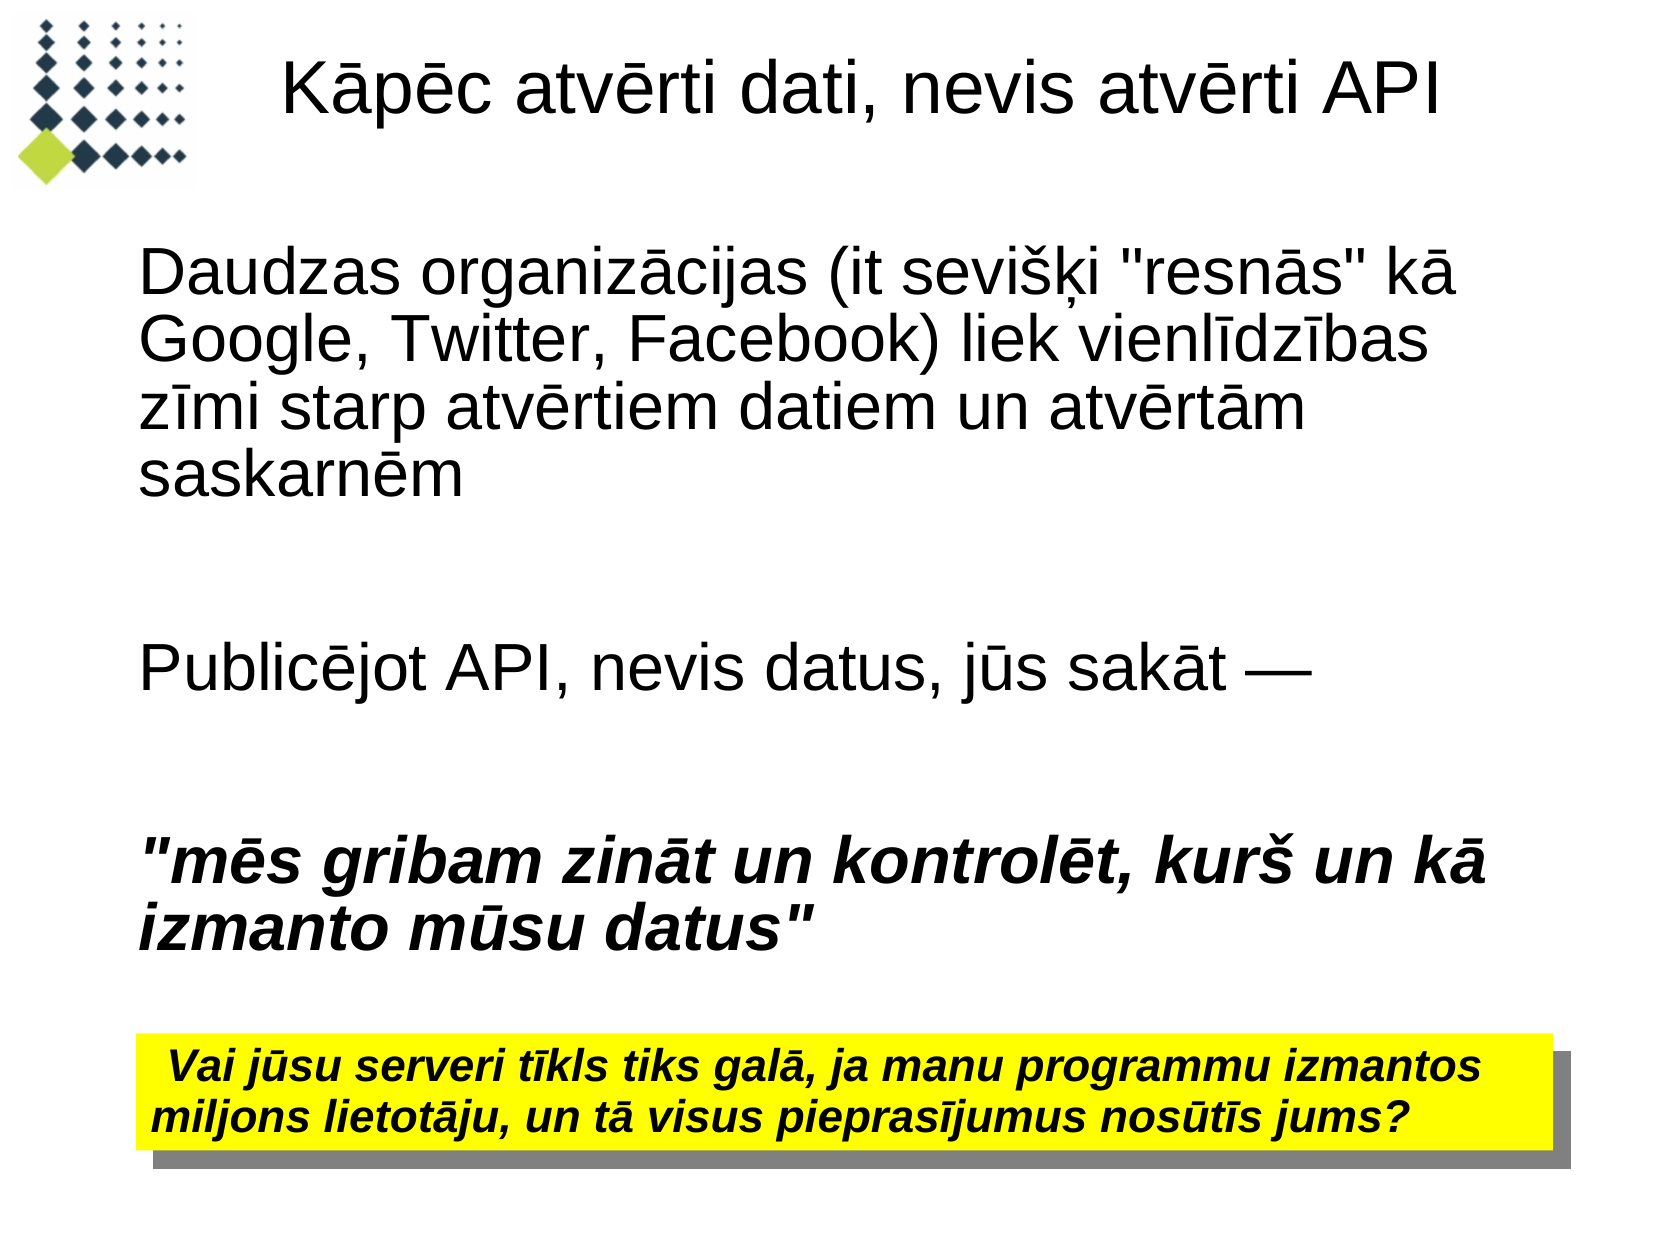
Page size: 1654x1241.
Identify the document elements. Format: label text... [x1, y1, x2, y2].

text_box Vai jūsu serveri tīkls tiks galā, ja manu programmu izmantos miljons lietotāju, un tā visus pieprasījumus nosūtīs jums? [135, 1033, 1554, 1151]
picture [12, 12, 196, 189]
list Daudzas organizācijas (it sevišķi "resnās" kā Google, Twitter, Facebook) liek vienlīdzības zīmi starp atvērtiem datiem un atvērtām saskarnēm Publicējot API, nevis datus, jūs sakāt — "mēs gribam zināt un kontrolēt, kurš un kā izmanto mūsu datus" [82, 236, 1569, 1107]
title Kāpēc atvērti dati, nevis atvērti API [153, 41, 1571, 140]
